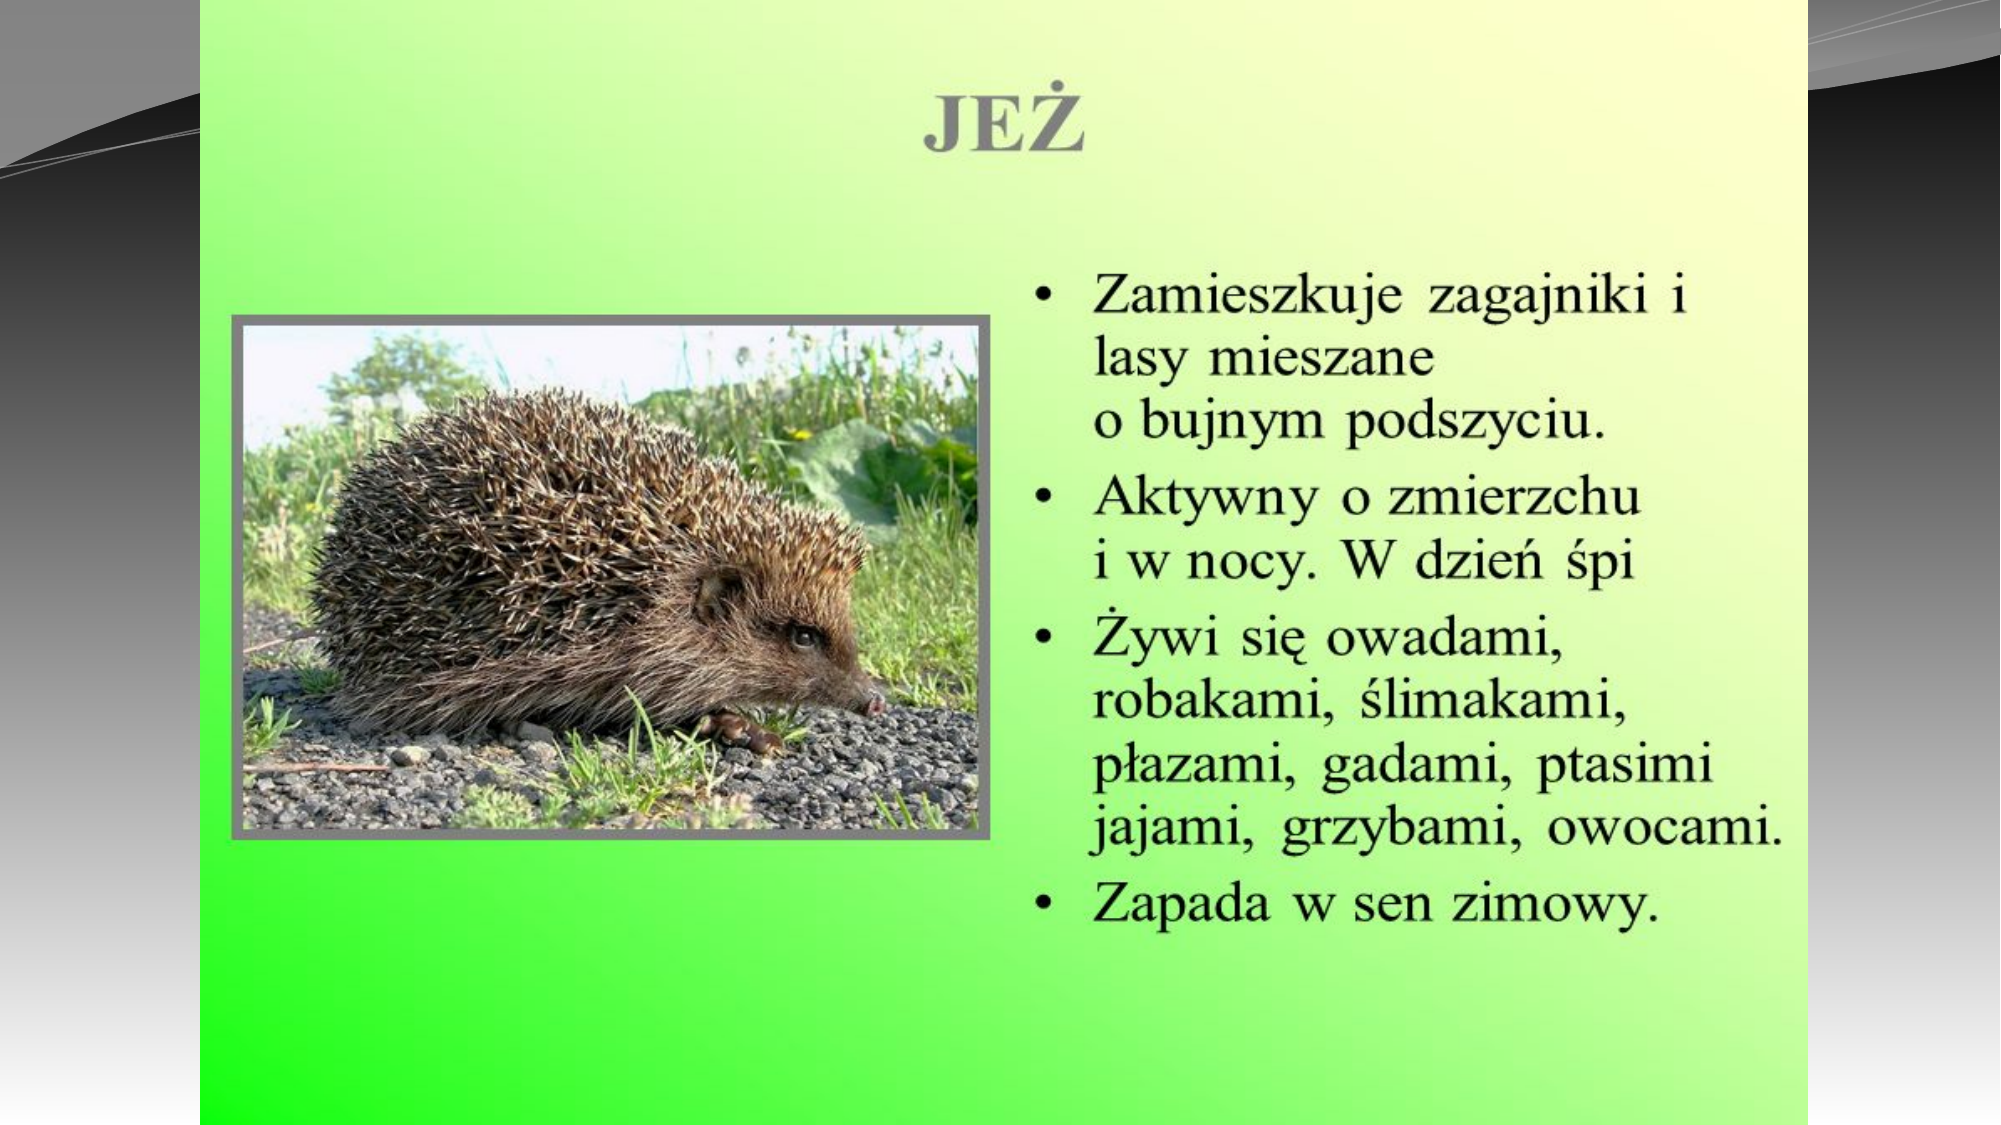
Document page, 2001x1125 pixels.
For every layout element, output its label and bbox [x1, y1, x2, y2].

picture [200, 0, 1808, 1125]
